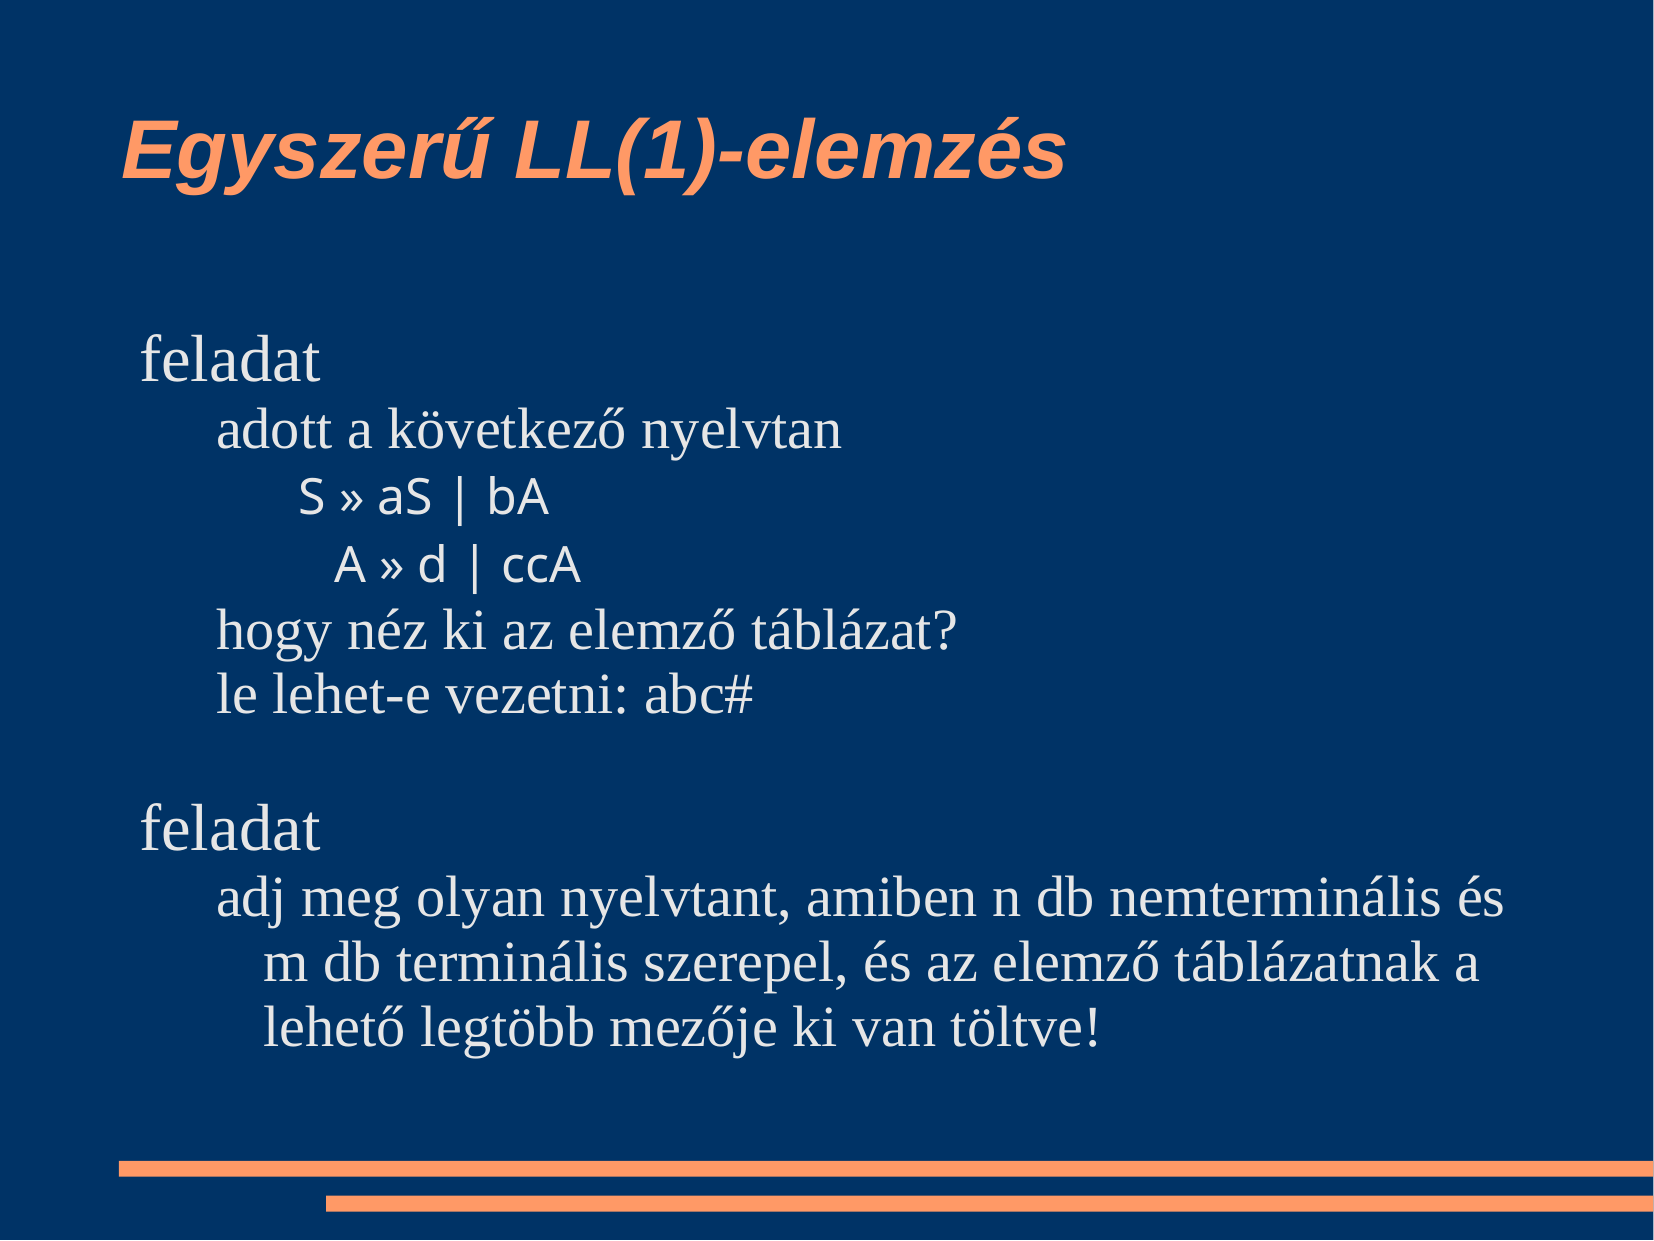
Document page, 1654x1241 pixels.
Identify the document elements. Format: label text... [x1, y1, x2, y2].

title Egyszerű LL(1)-elemzés [121, 46, 1534, 254]
list feladat adott a következő nyelvtan S » aS | bA A » d | ccA hogy néz ki az elemző táblázat? le lehet-e vezetni: abc# feladat adj meg olyan nyelvtant, amiben n db nemterminális és m db terminális szerepel, és az elemző táblázatnak a lehető legtöbb mezője ki van töltve! [121, 322, 1561, 1132]
